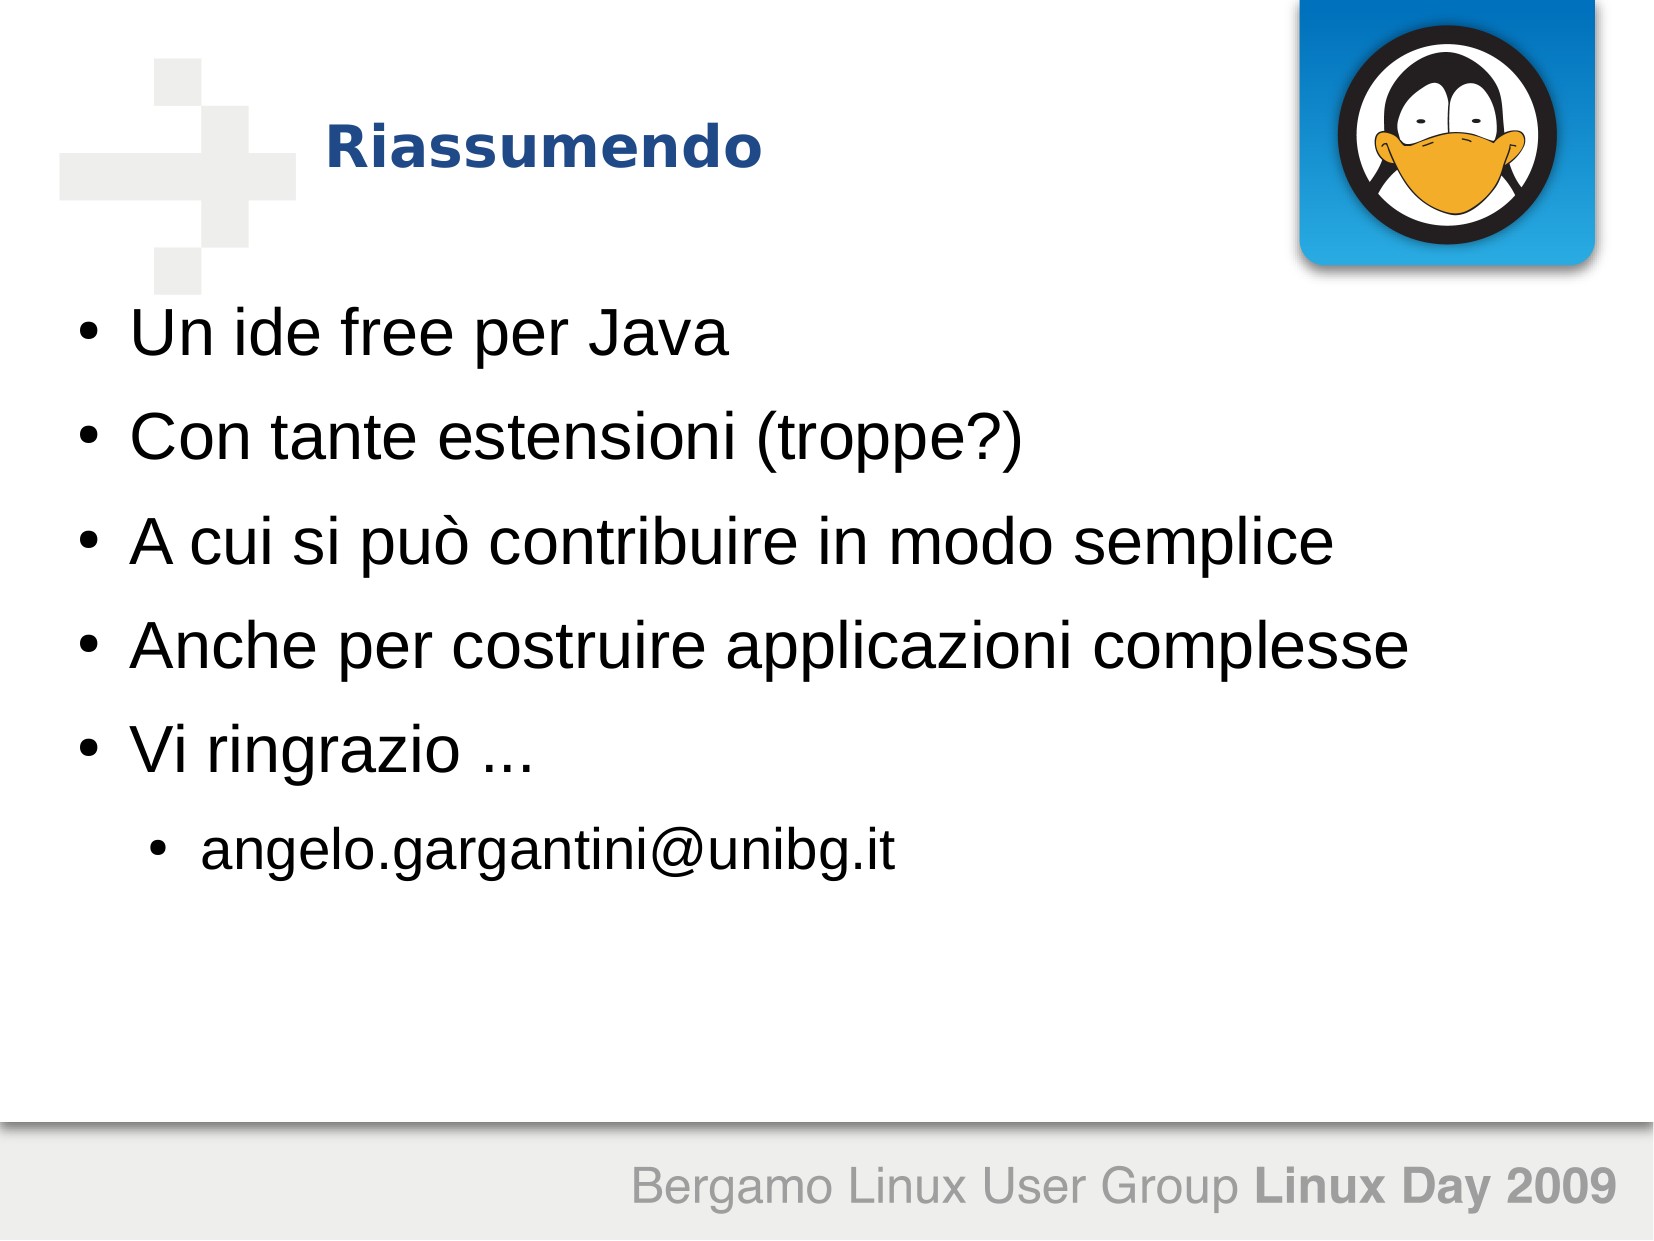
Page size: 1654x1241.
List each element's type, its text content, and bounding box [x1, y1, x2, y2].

picture [0, 0, 1654, 1240]
title Riassumendo [324, 58, 1247, 237]
list Un ide free per Java Con tante estensioni (troppe?) A cui si può contribuire in modo semplice Anche per costruire applicazioni complesse Vi ringrazio ... angelo.gargantini@unibg.it [59, 295, 1595, 1078]
